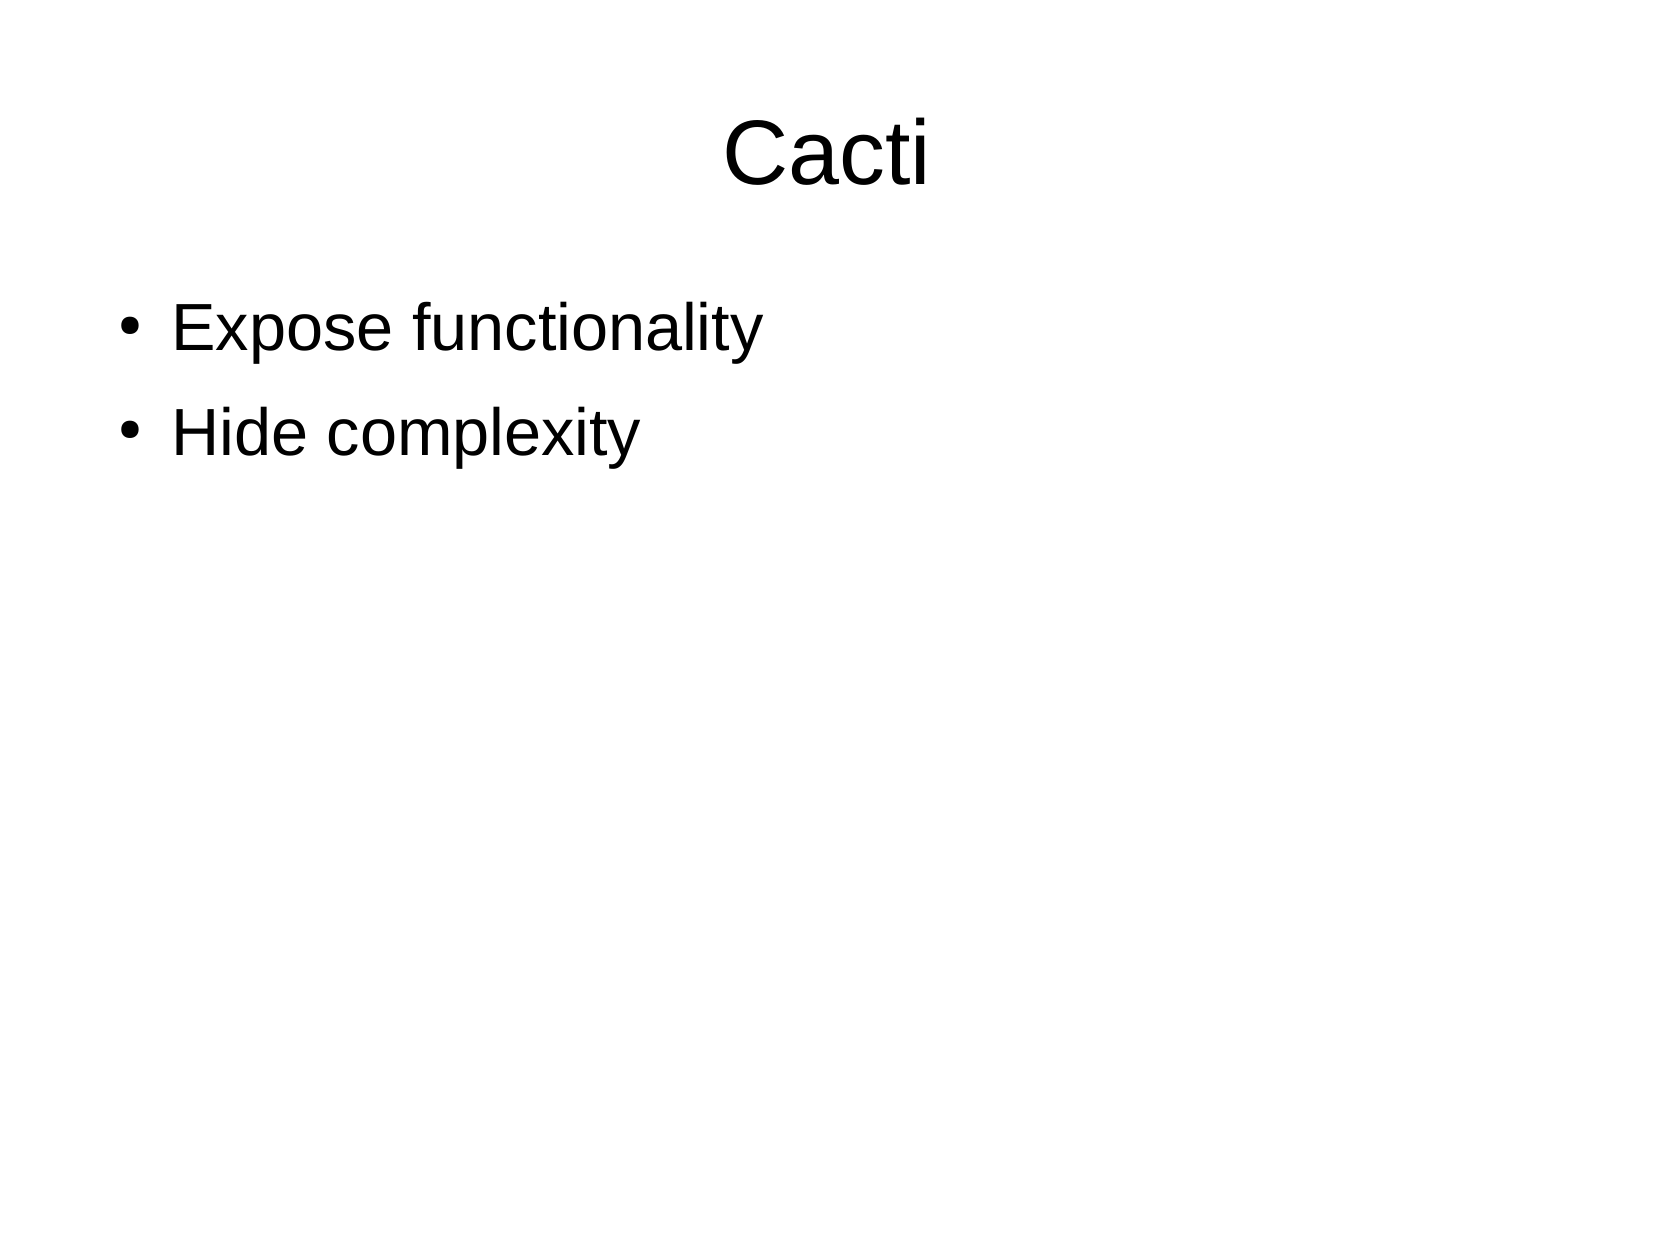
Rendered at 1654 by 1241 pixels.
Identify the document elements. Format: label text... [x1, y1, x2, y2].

title Cacti [82, 49, 1571, 257]
list Expose functionality Hide complexity [82, 290, 1571, 1109]
